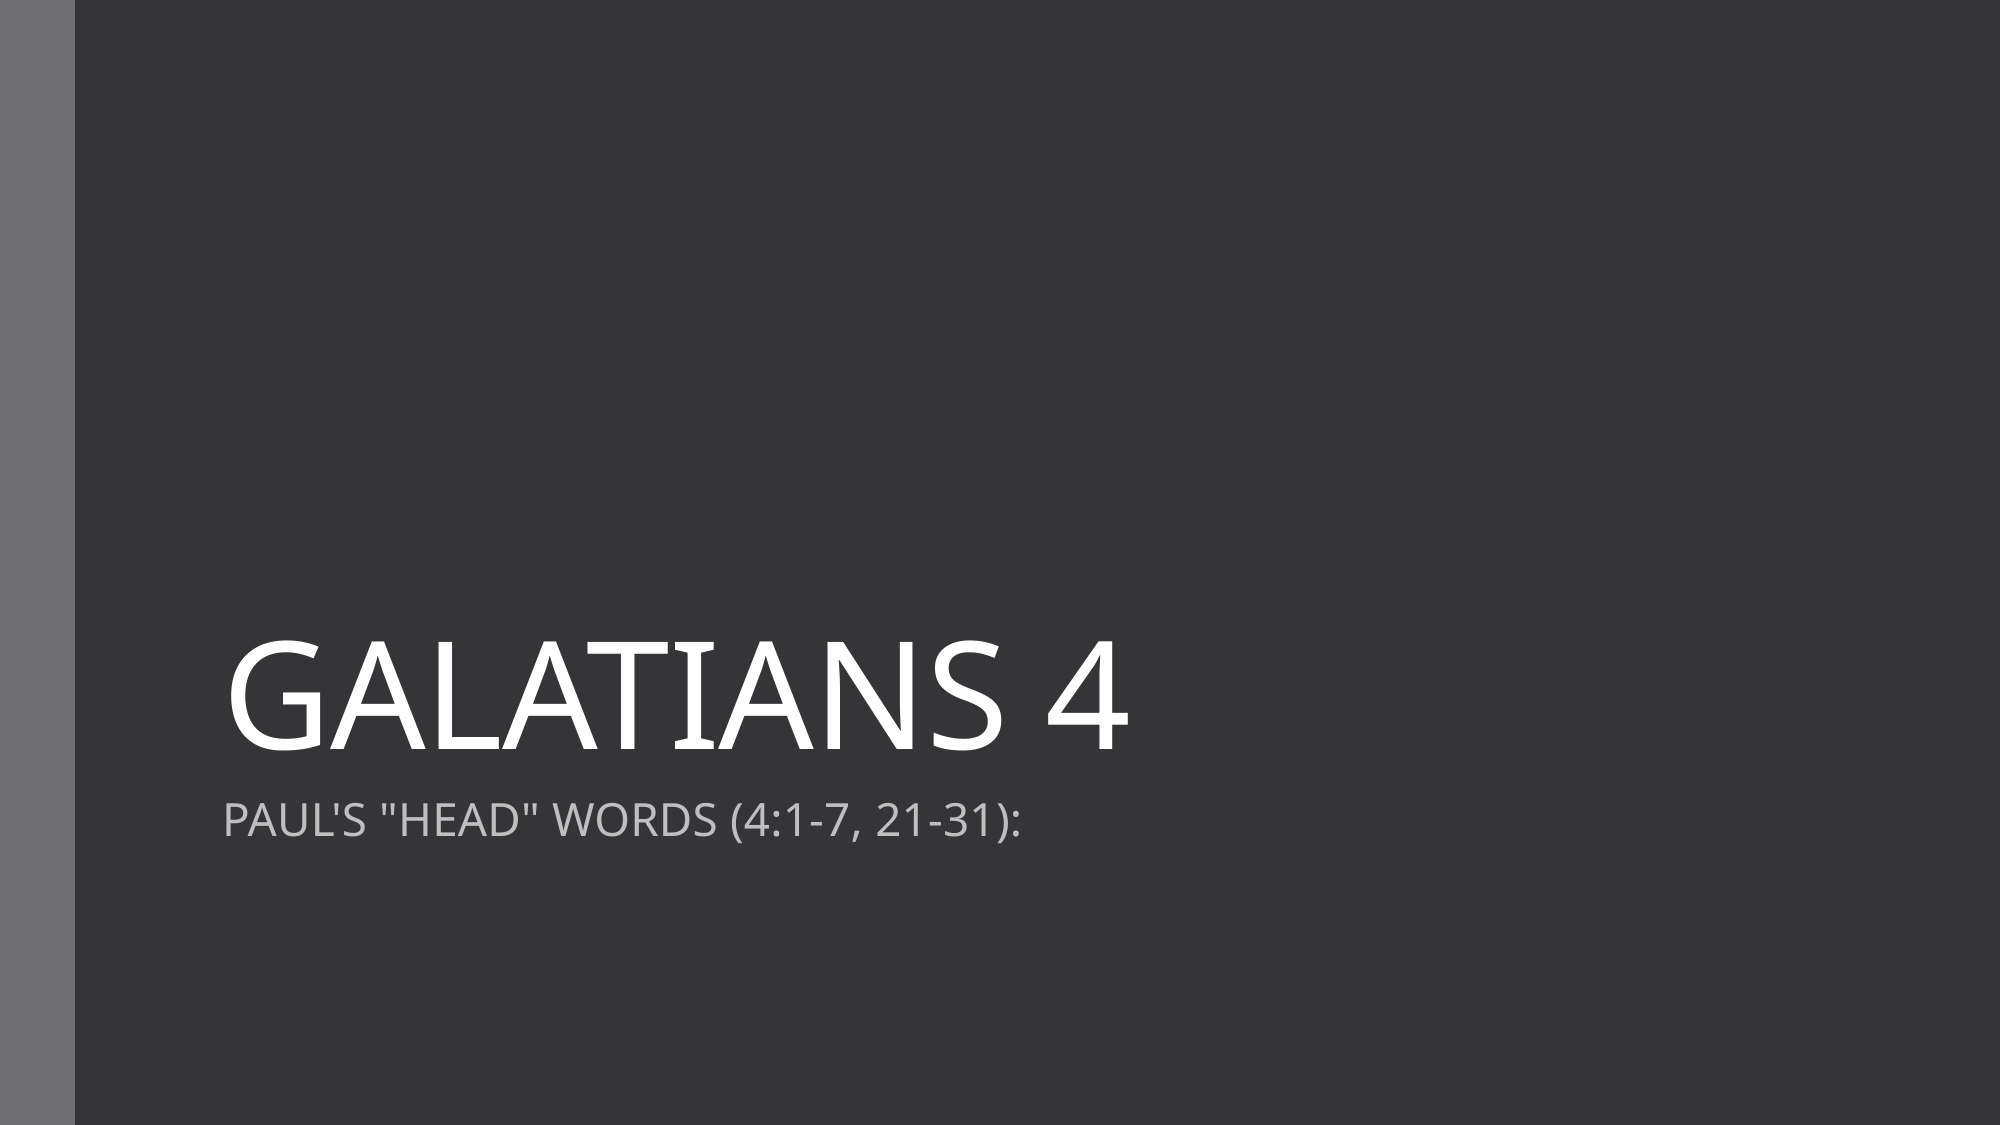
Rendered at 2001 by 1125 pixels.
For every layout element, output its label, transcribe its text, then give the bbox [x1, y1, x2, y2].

subtitle PAUL'S "HEAD" WORDS (4:1-7, 21-31): [206, 787, 1752, 1066]
title GALATIANS 4 [206, 124, 1752, 787]
